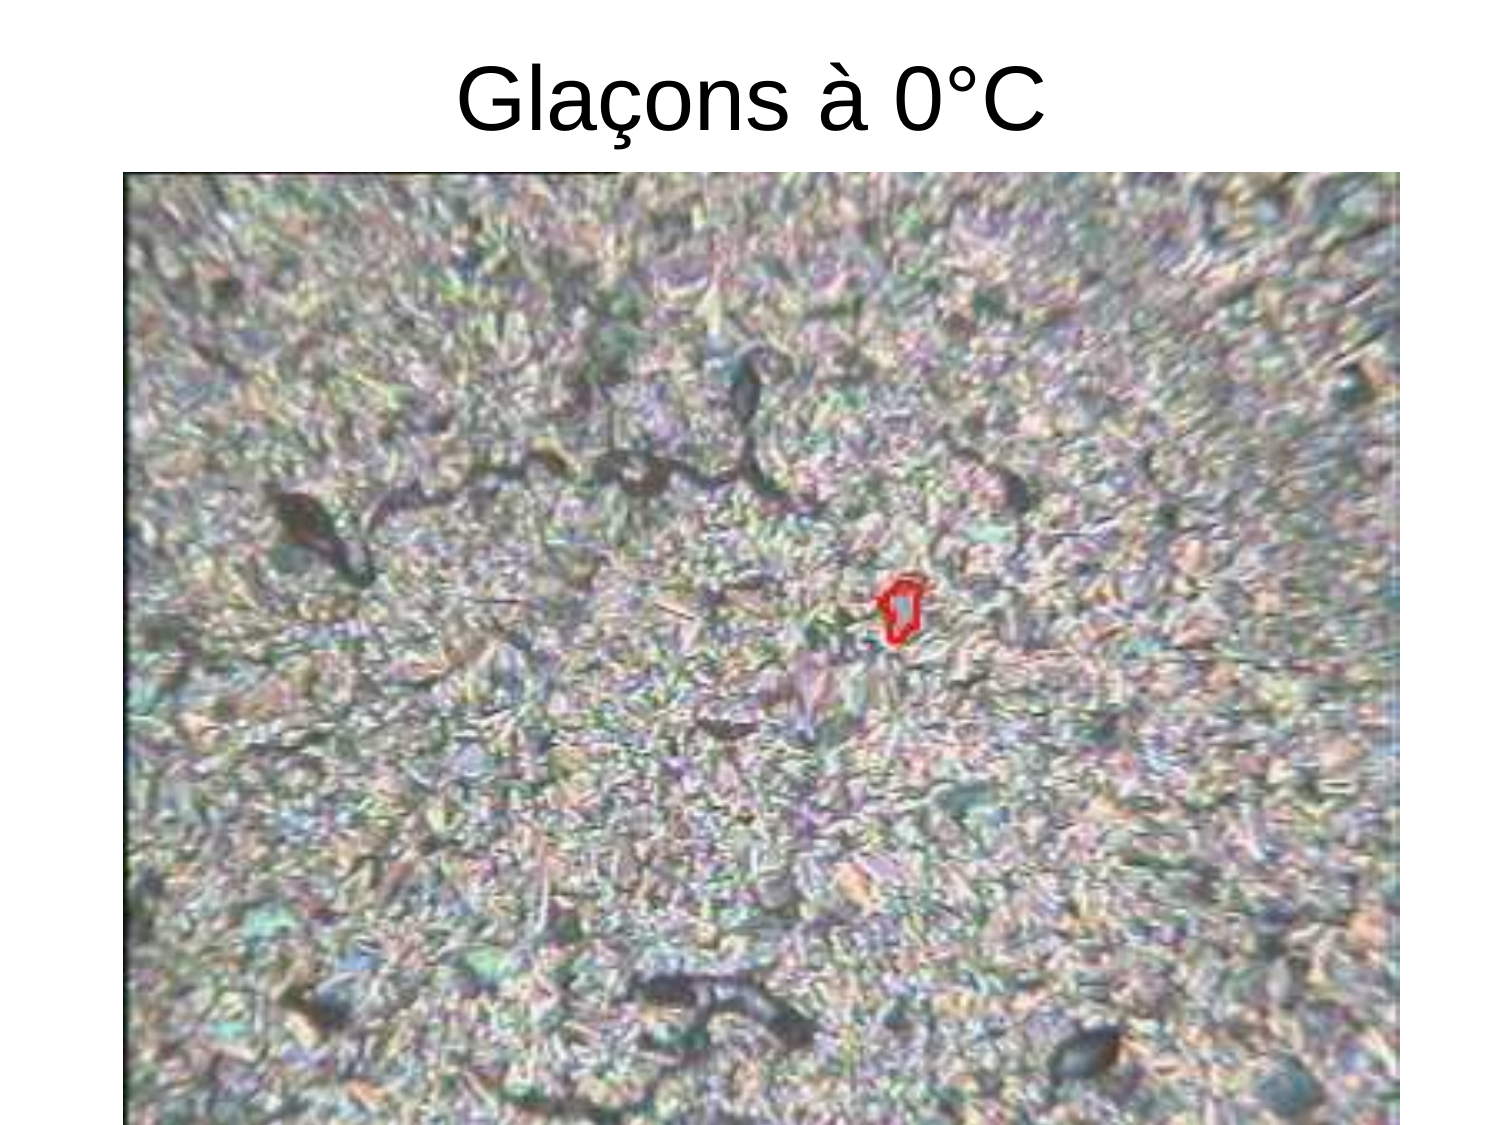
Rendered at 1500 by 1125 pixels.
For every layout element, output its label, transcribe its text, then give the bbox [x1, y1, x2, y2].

title Glaçons à 0°C [76, 0, 1427, 188]
picture [123, 188, 1400, 1125]
